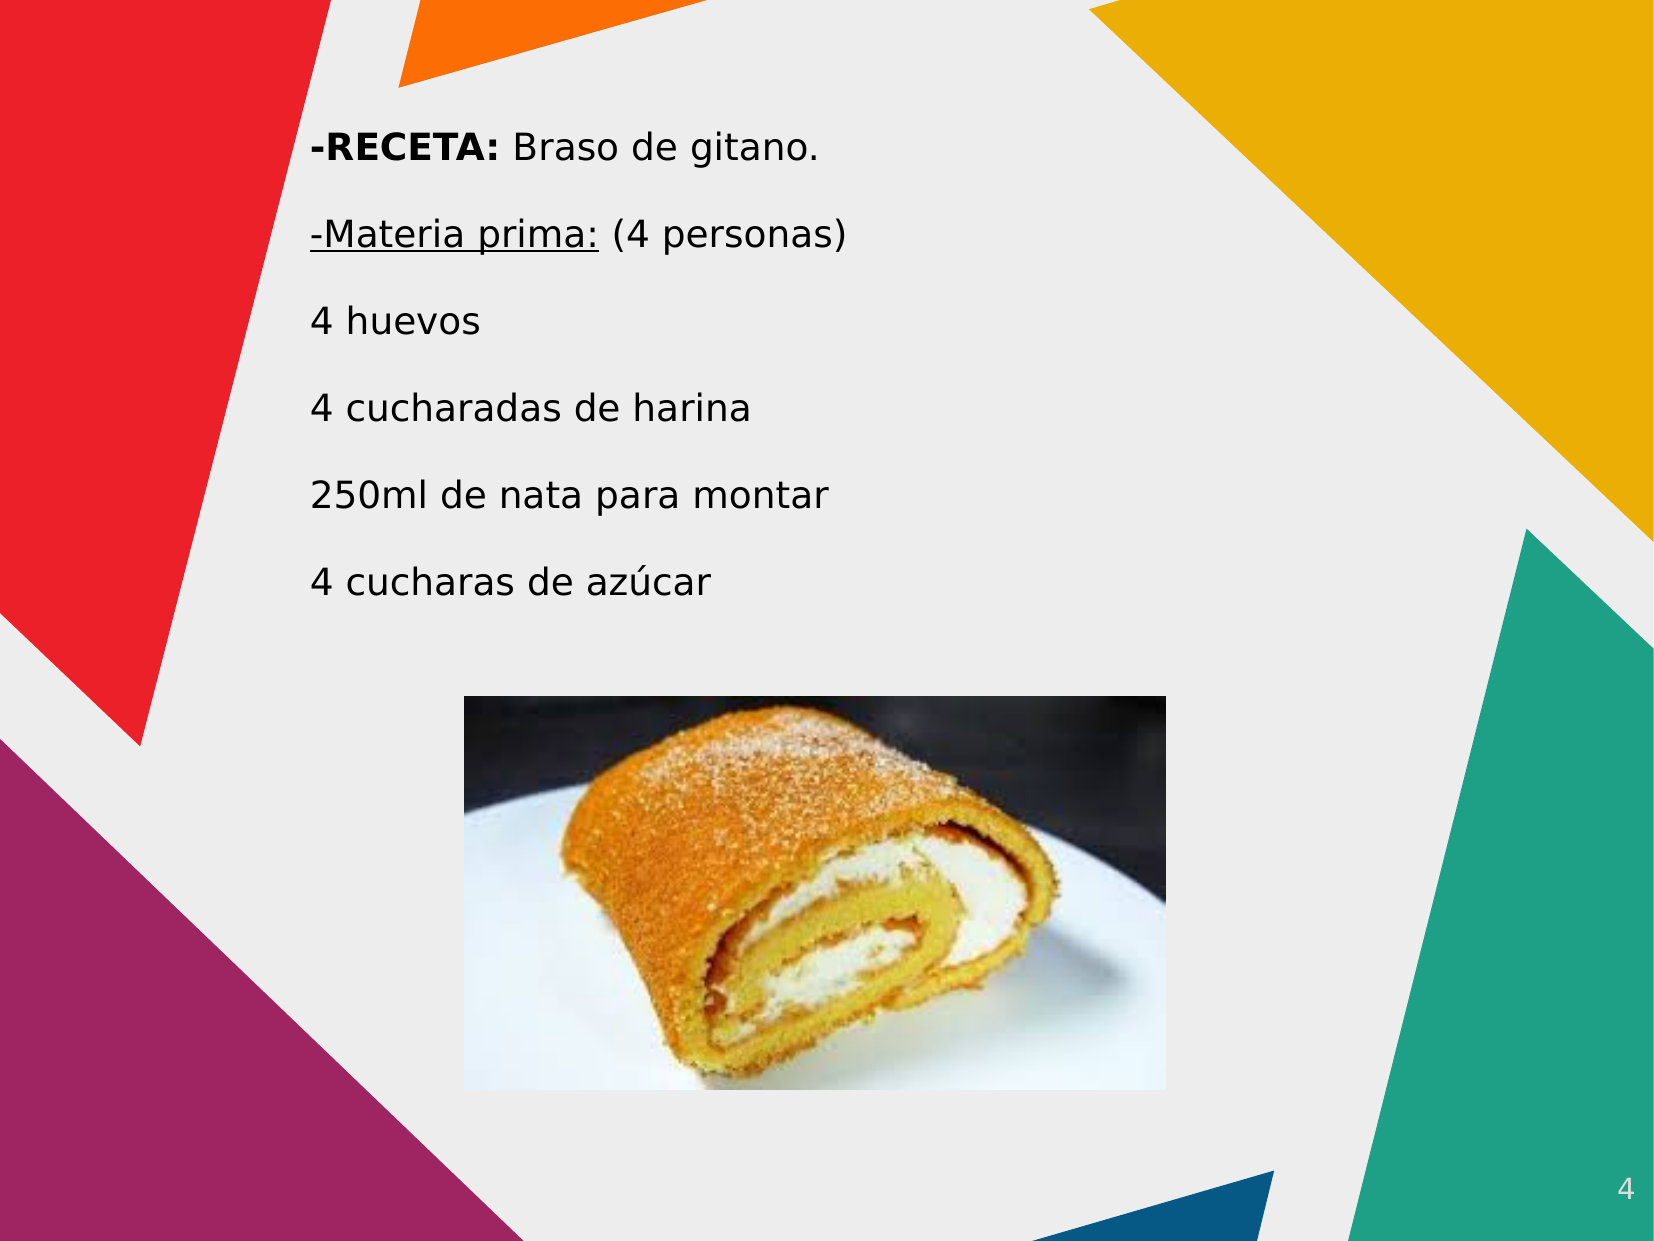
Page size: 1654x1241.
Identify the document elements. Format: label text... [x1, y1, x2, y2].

picture [464, 696, 1166, 1090]
text_box -RECETA: Braso de gitano. -Materia prima: (4 personas) 4 huevos 4 cucharadas de harina 250ml de nata para montar 4 cucharas de azúcar [295, 118, 1372, 612]
